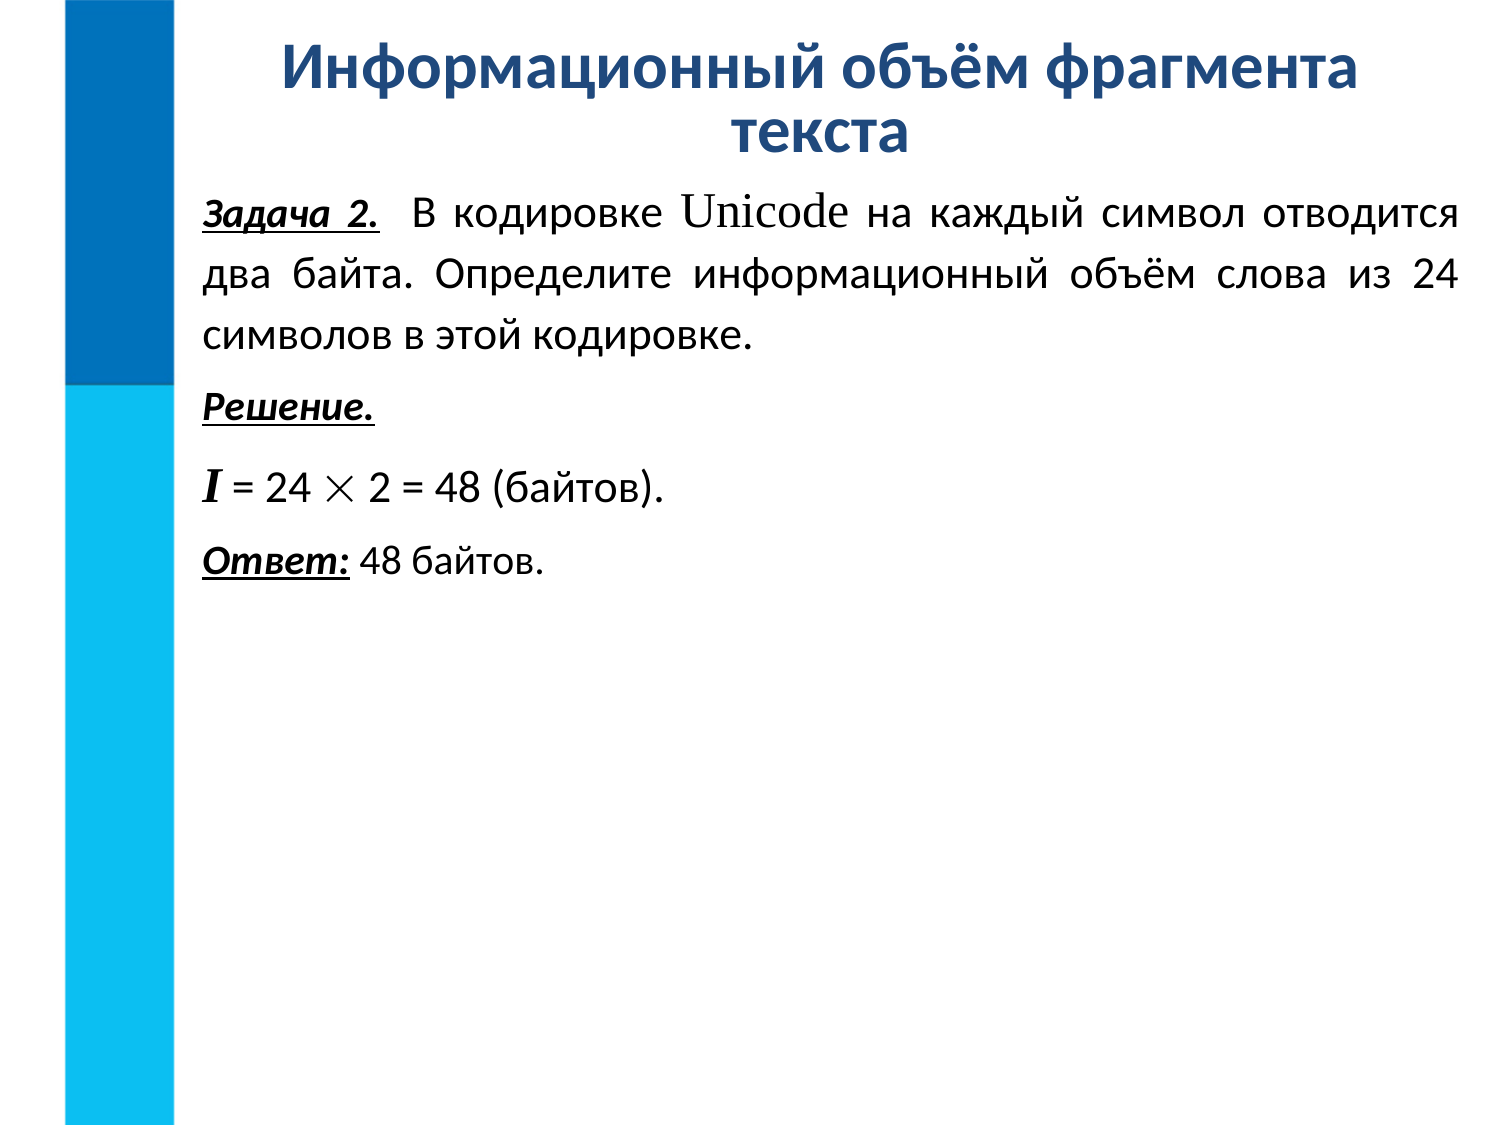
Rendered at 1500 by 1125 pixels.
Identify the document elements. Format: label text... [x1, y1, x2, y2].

text_box Задача 2. В кодировке Unicode на каждый символ отводится два байта. Определите информационный объём слова из 24 символов в этой кодировке. Решение. I = 24  2 = 48 (байтов). Ответ: 48 байтов. [187, 164, 1476, 591]
picture [0, 0, 1500, 1125]
text_box Информационный объём фрагмента текста [183, 30, 1459, 173]
